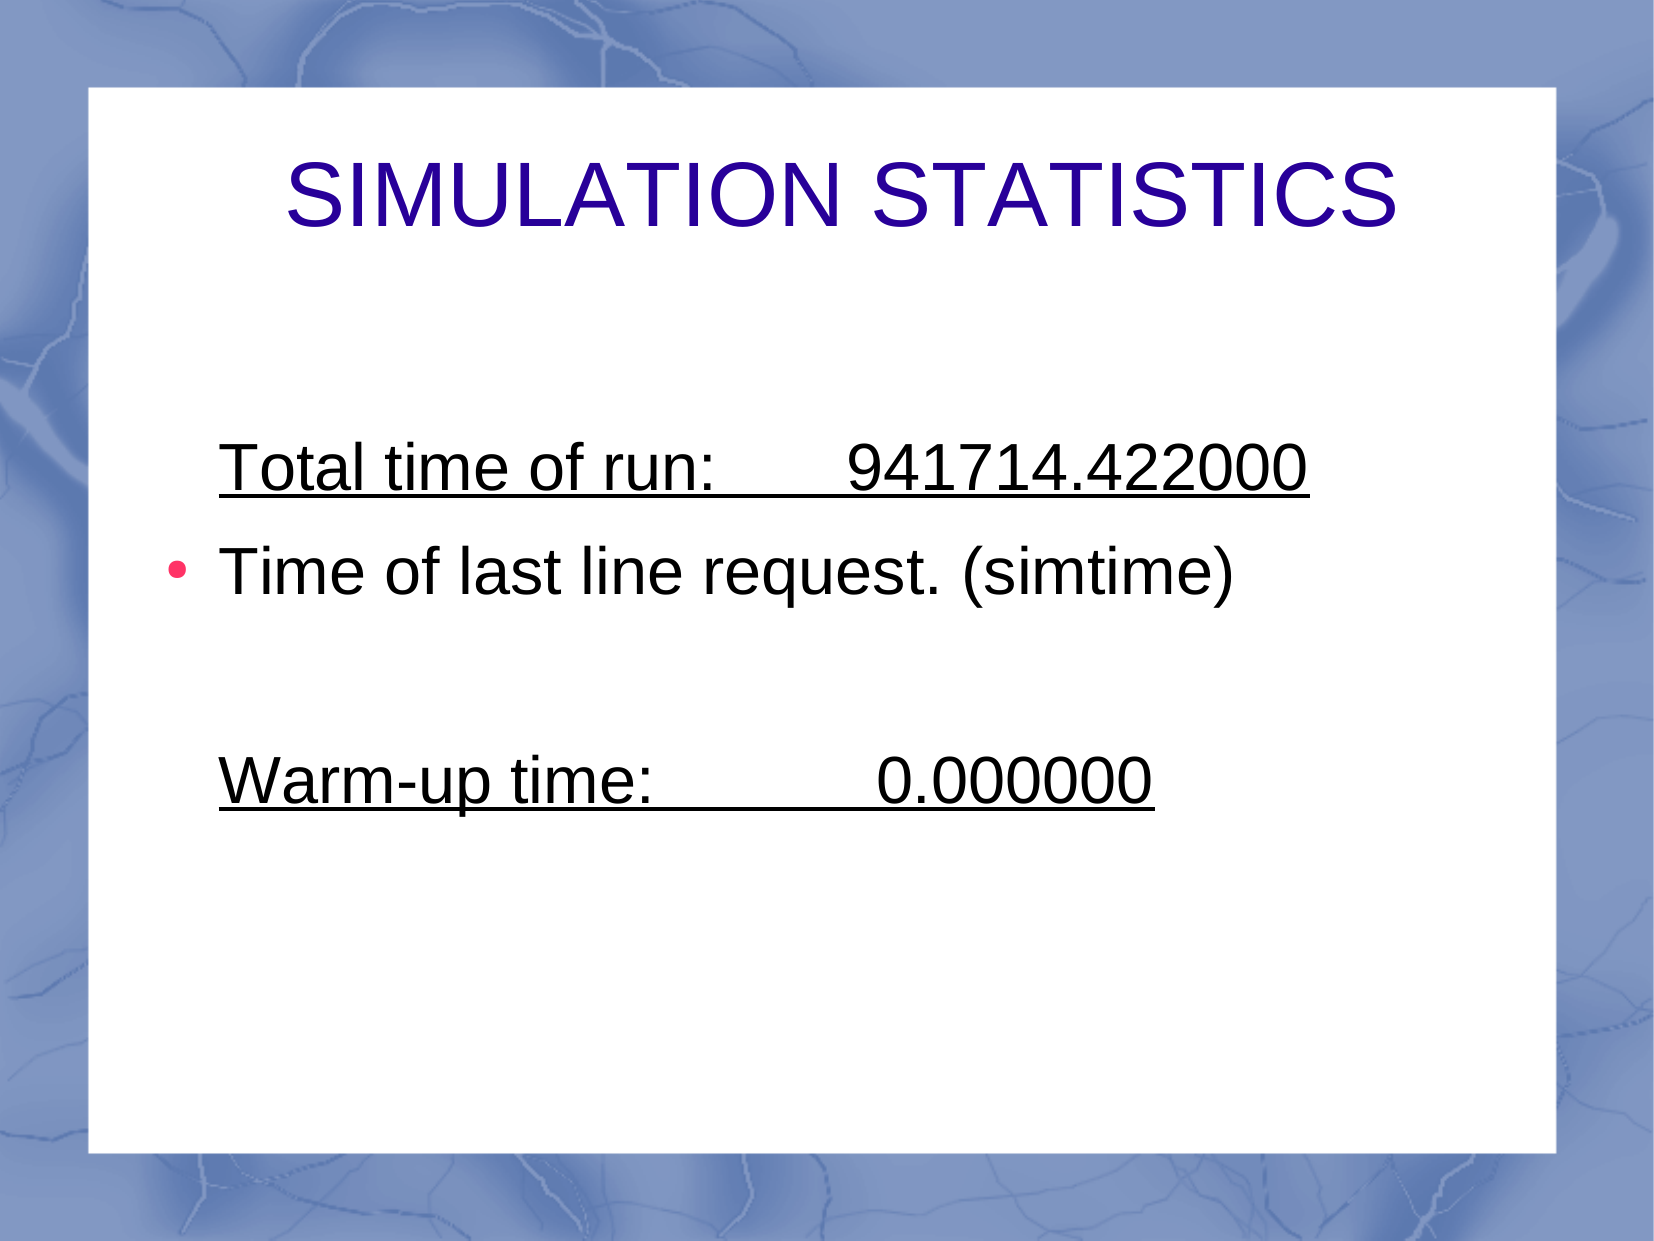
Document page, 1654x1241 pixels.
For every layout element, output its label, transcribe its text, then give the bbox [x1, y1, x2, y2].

picture [0, 0, 1654, 1241]
title SIMULATION STATISTICS [118, 90, 1536, 298]
list Total time of run: 941714.422000 Time of last line request. (simtime) Warm-up time: 0.000000 [147, 325, 1506, 1145]
